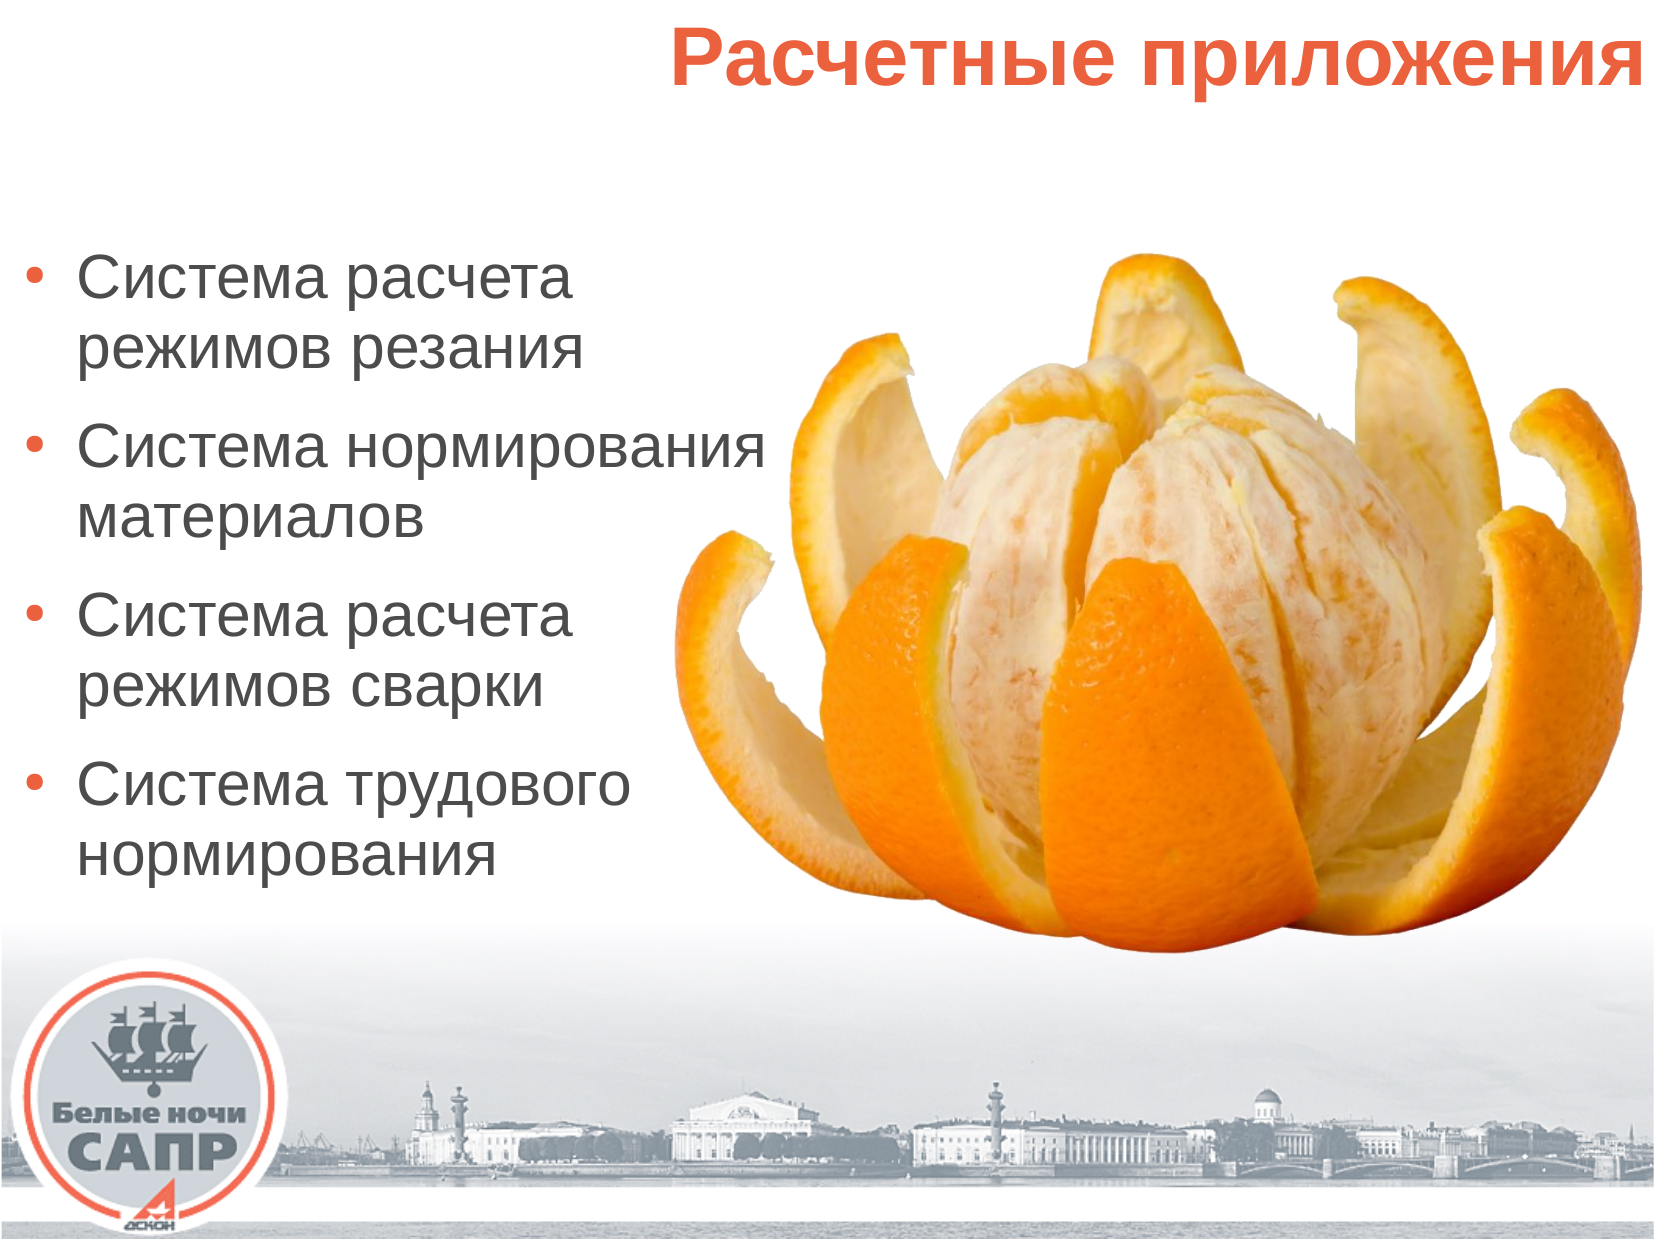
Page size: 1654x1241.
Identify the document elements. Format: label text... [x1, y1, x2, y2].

list Система расчета режимов резания Система нормирования материалов Система расчета режимов сварки Система трудового нормирования [5, 242, 798, 916]
picture [1, 0, 1654, 1239]
title Расчетные приложения [159, 8, 1648, 107]
